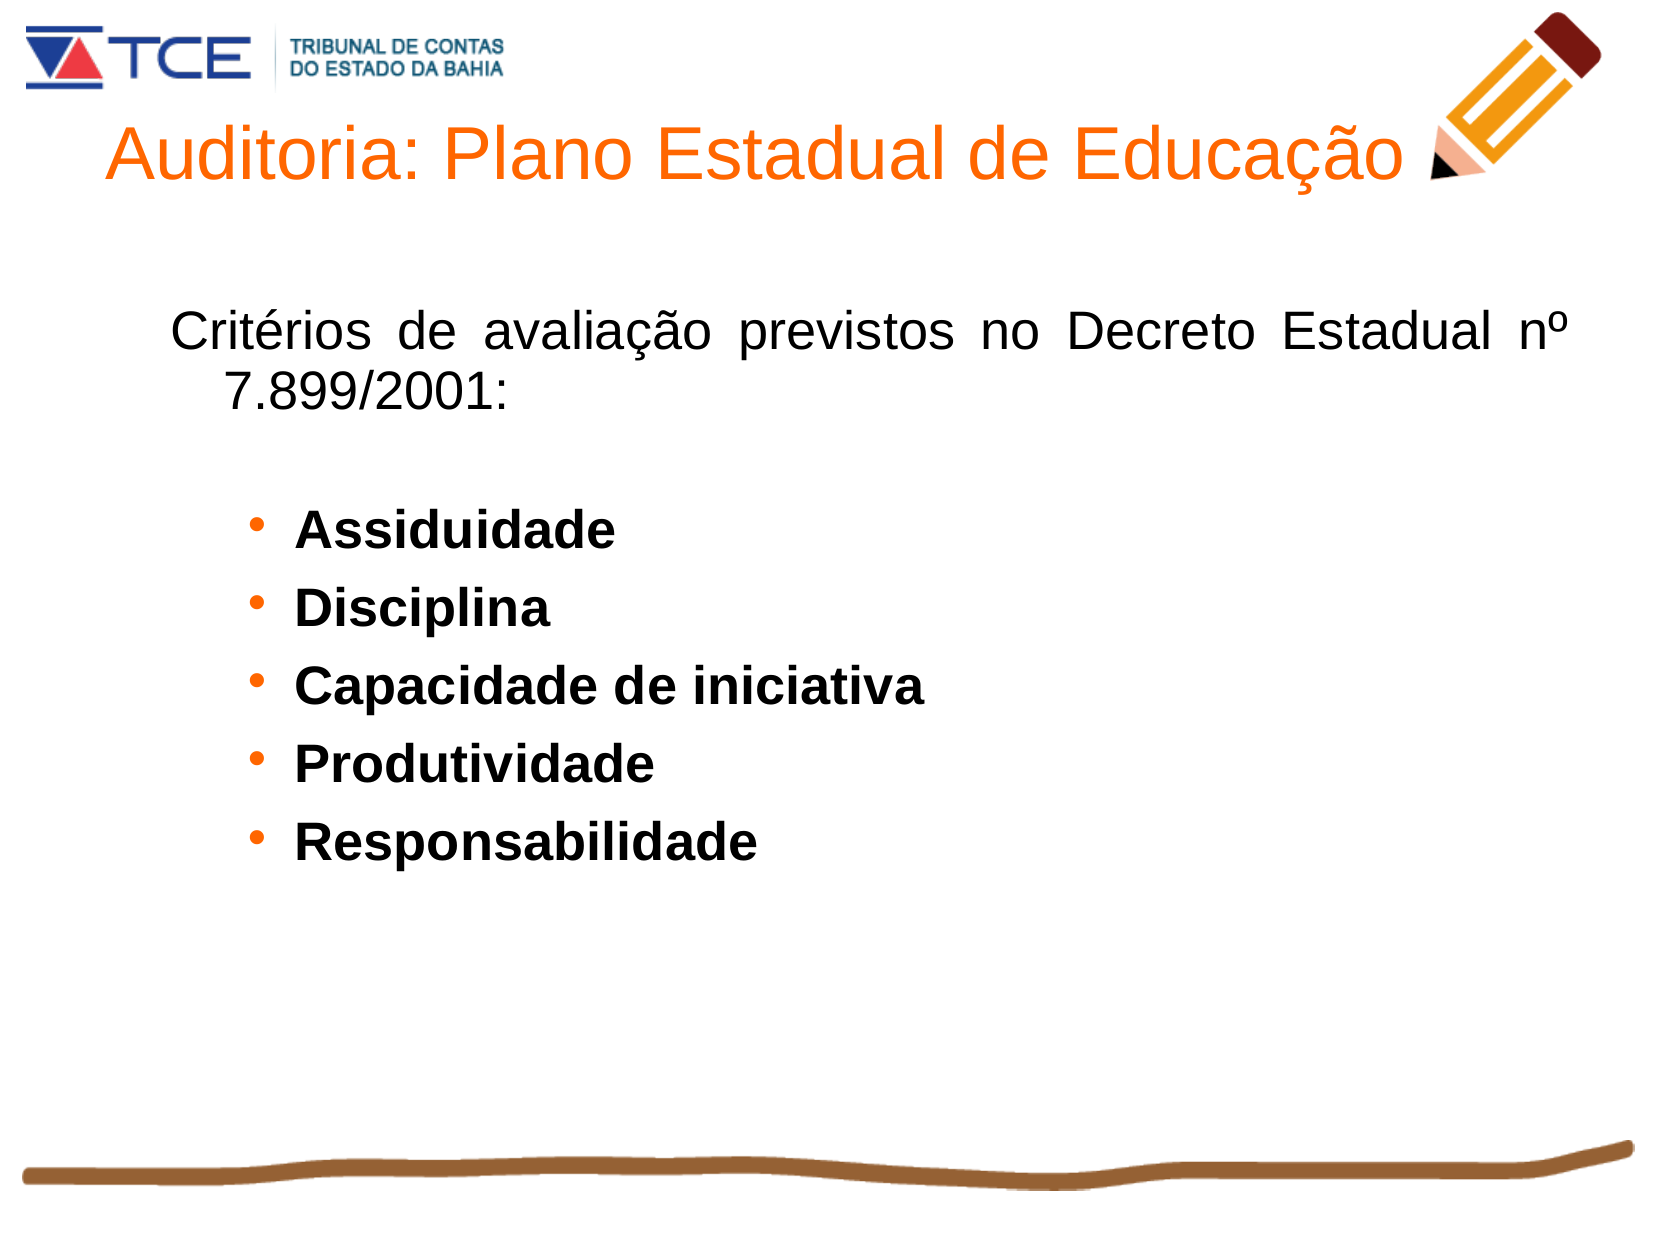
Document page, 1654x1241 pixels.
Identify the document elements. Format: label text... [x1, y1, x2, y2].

picture [1430, 12, 1602, 181]
picture [26, 23, 508, 93]
title Auditoria: Plano Estadual de Educação [82, 90, 1429, 214]
list Critérios de avaliação previstos no Decreto Estadual nº 7.899/2001: Assiduidade Disciplina Capacidade de iniciativa Produtividade Responsabilidade [82, 231, 1571, 1063]
picture [22, 1140, 1635, 1191]
